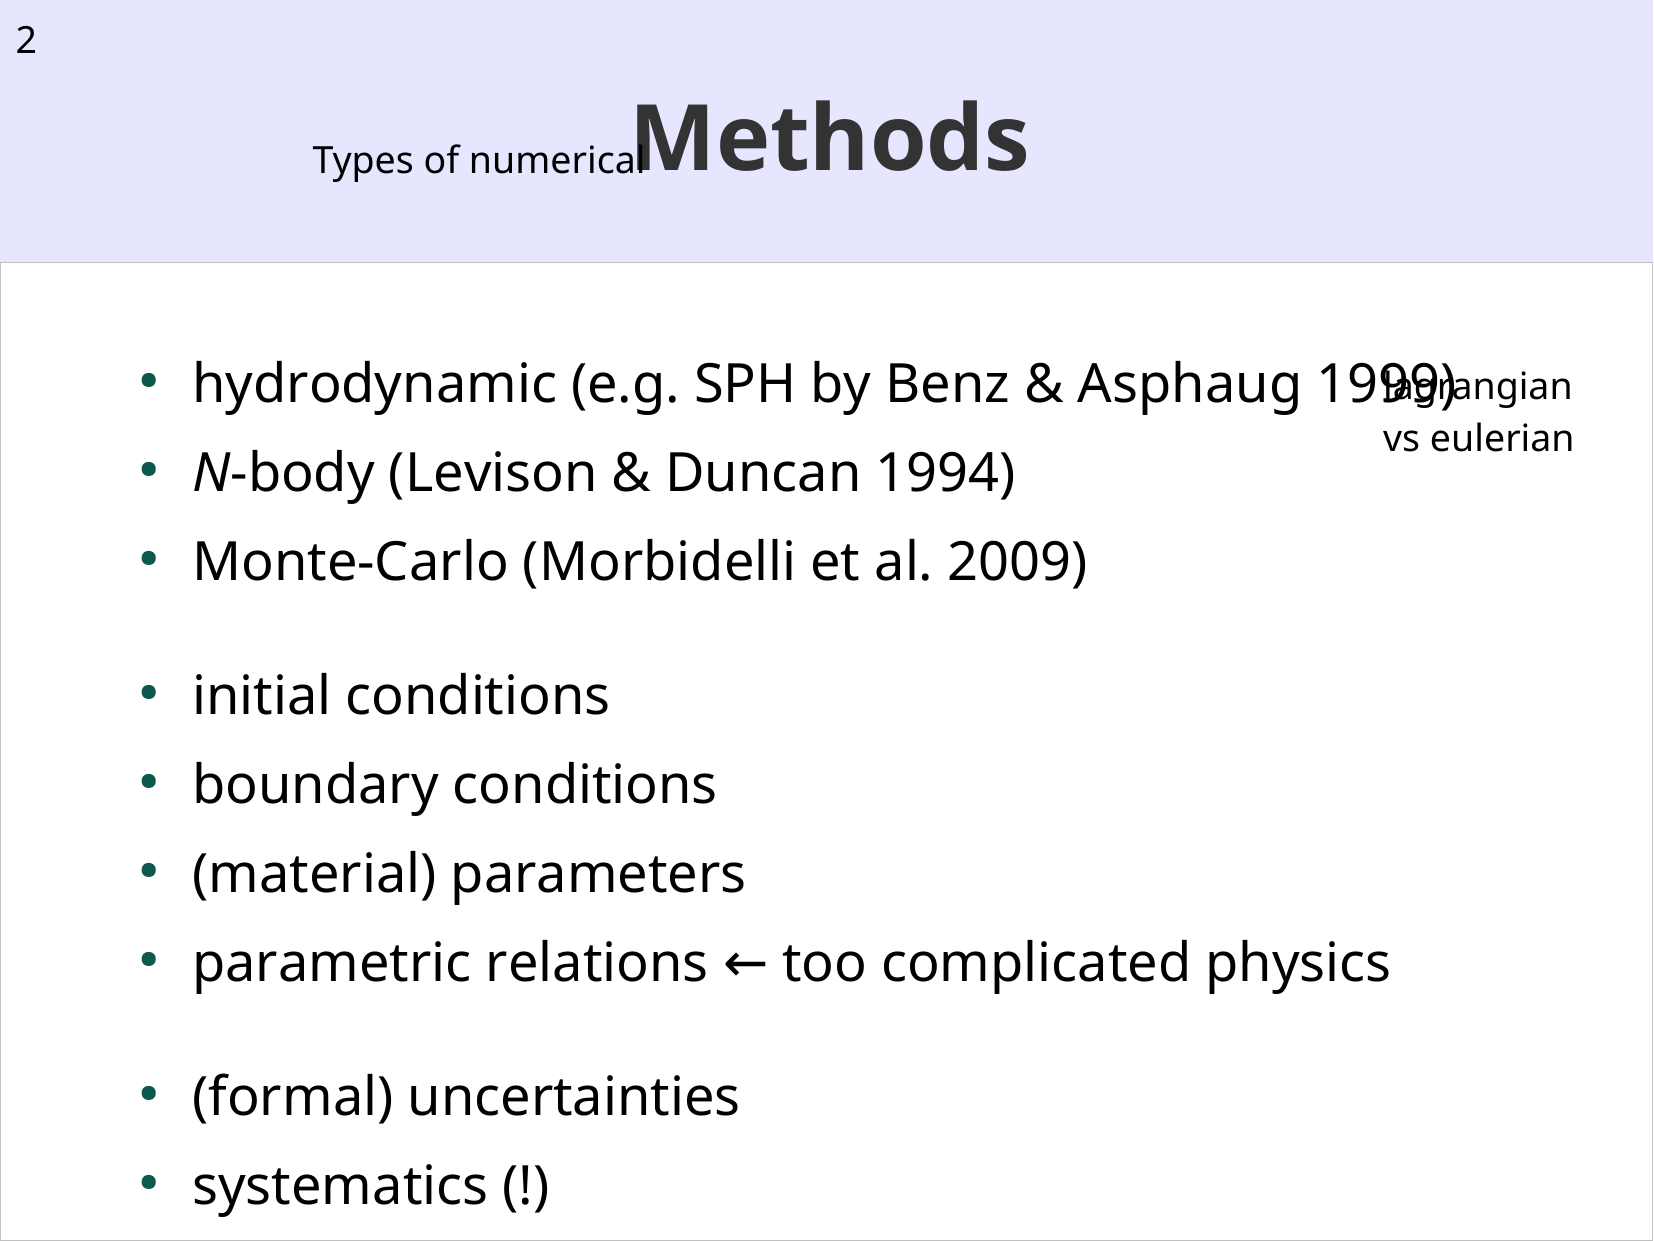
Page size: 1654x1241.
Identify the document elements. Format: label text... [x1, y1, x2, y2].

text_box 2 [0, 5, 50, 65]
list hydrodynamic (e.g. SPH by Benz & Asphaug 1999) N-body (Levison & Duncan 1994) Monte-Carlo (Morbidelli et al. 2009) initial conditions boundary conditions (material) parameters parametric relations ← too complicated physics (formal) uncertainties systematics (!) [121, 344, 1534, 1129]
text_box Types of numerical [297, 126, 622, 186]
title Methods [124, 31, 1536, 239]
text_box lagrangian vs eulerian [1368, 352, 1568, 456]
